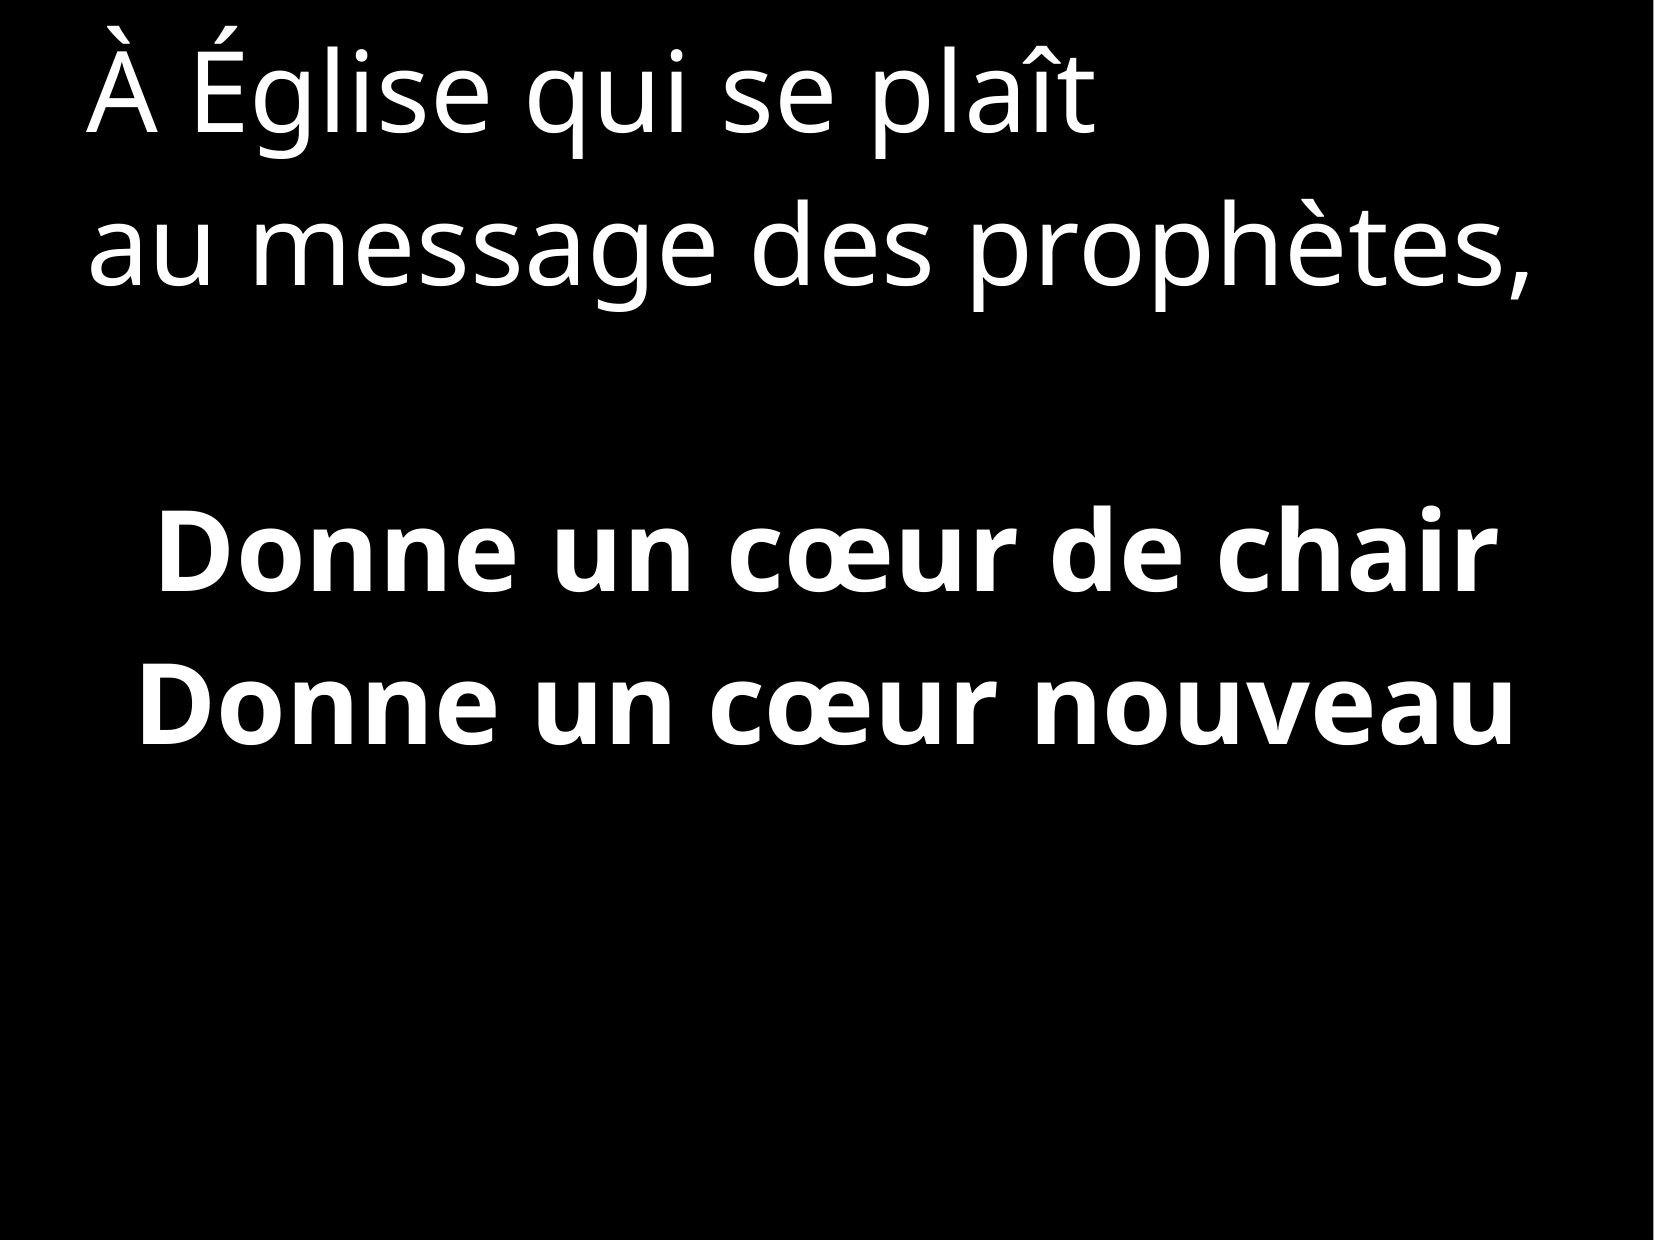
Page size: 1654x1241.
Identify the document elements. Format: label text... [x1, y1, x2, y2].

text_box À Église qui se plaît au message des prophètes, Donne un cœur de chair Donne un cœur nouveau [0, 4, 1654, 1241]
